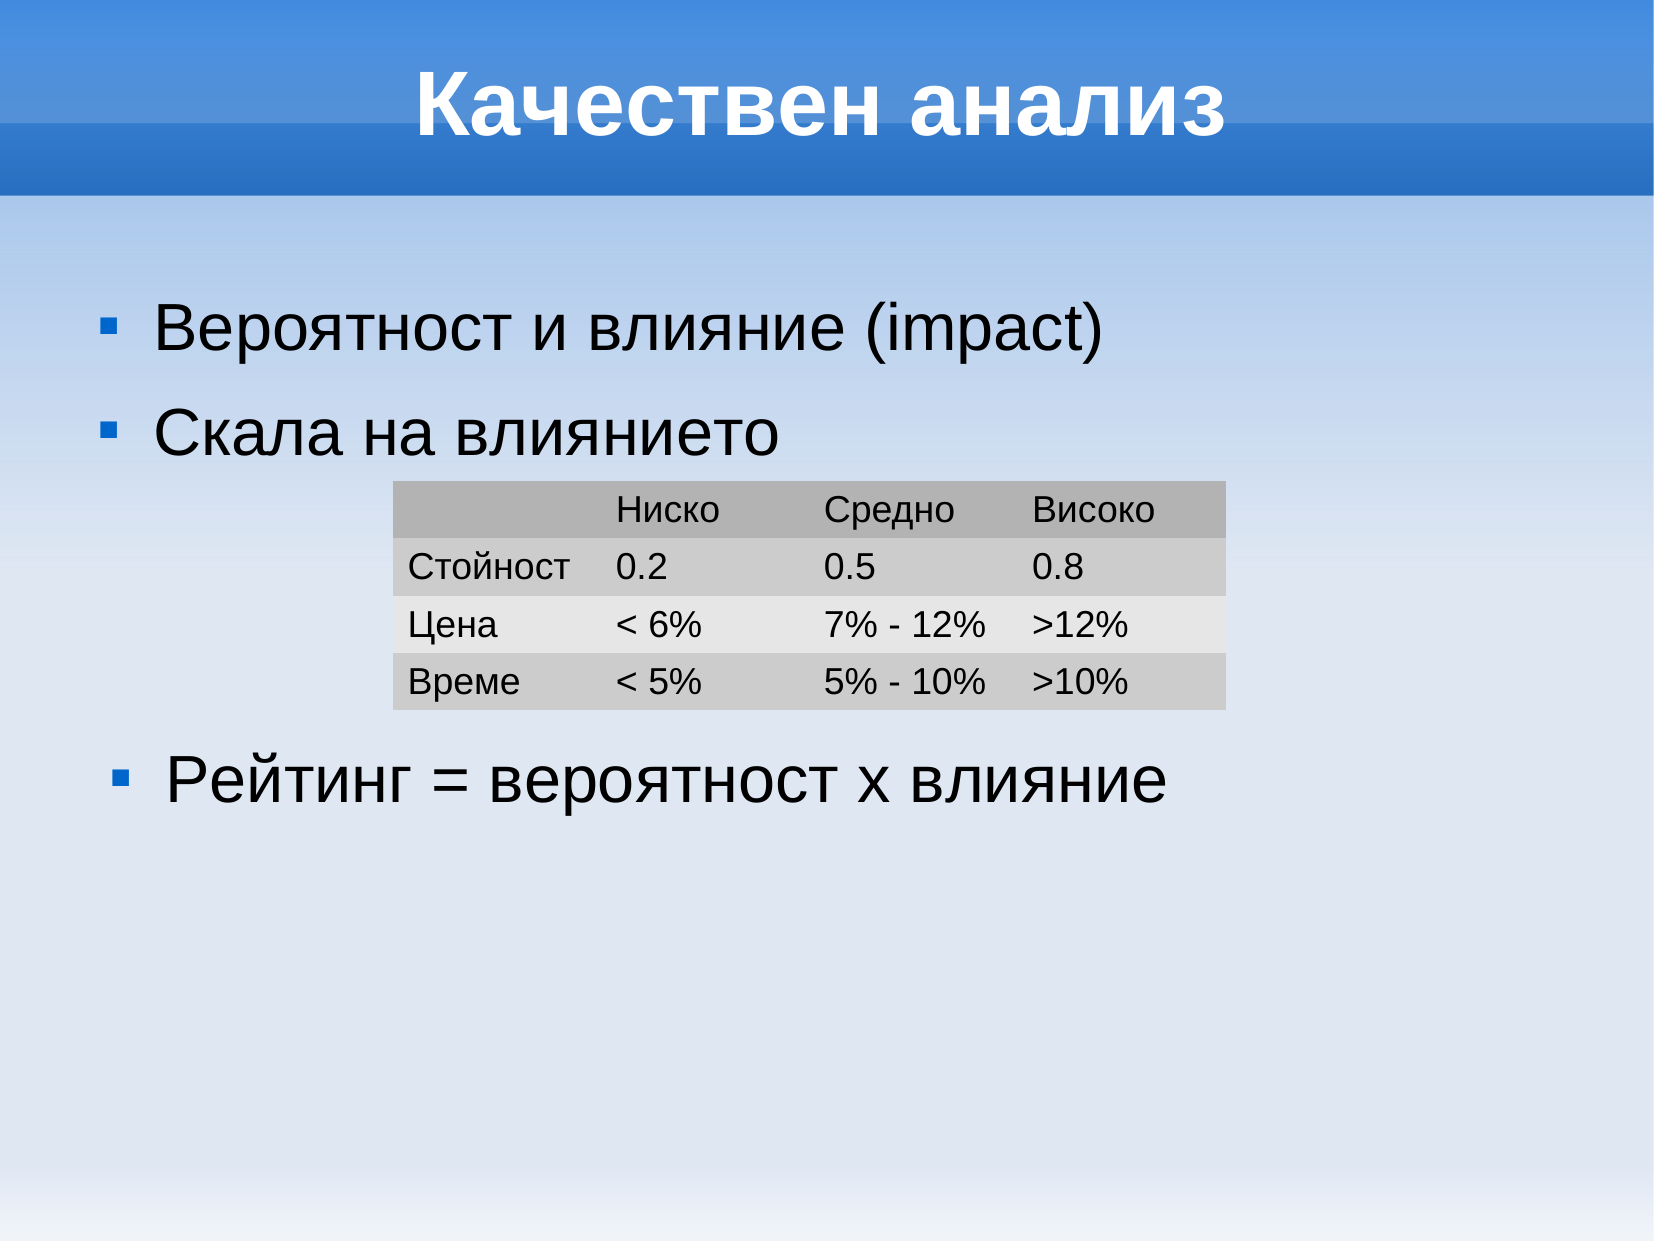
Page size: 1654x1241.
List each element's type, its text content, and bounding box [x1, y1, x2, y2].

table_cell Стойност [393, 538, 601, 596]
table_cell 0.5 [809, 538, 1017, 596]
title Качествен анализ [76, 0, 1565, 208]
table_header Ниско [601, 481, 809, 538]
table_cell >10% [1017, 653, 1226, 710]
table_cell 7% - 12% [809, 596, 1017, 653]
picture [0, 0, 1654, 1241]
table_header [393, 481, 601, 538]
list Вероятност и влияние (impact) Скала на влиянието [82, 290, 1571, 470]
list Рейтинг = вероятност x влияние [94, 742, 1583, 889]
table_cell 0.2 [601, 538, 809, 596]
table_cell Цена [393, 596, 601, 653]
table_cell >12% [1017, 596, 1226, 653]
table_cell < 6% [601, 596, 809, 653]
table_cell < 5% [601, 653, 809, 710]
table_cell Време [393, 653, 601, 710]
table_cell 5% - 10% [809, 653, 1017, 710]
table_cell 0.8 [1017, 538, 1226, 596]
table_header Високо [1017, 481, 1226, 538]
table_header Средно [809, 481, 1017, 538]
